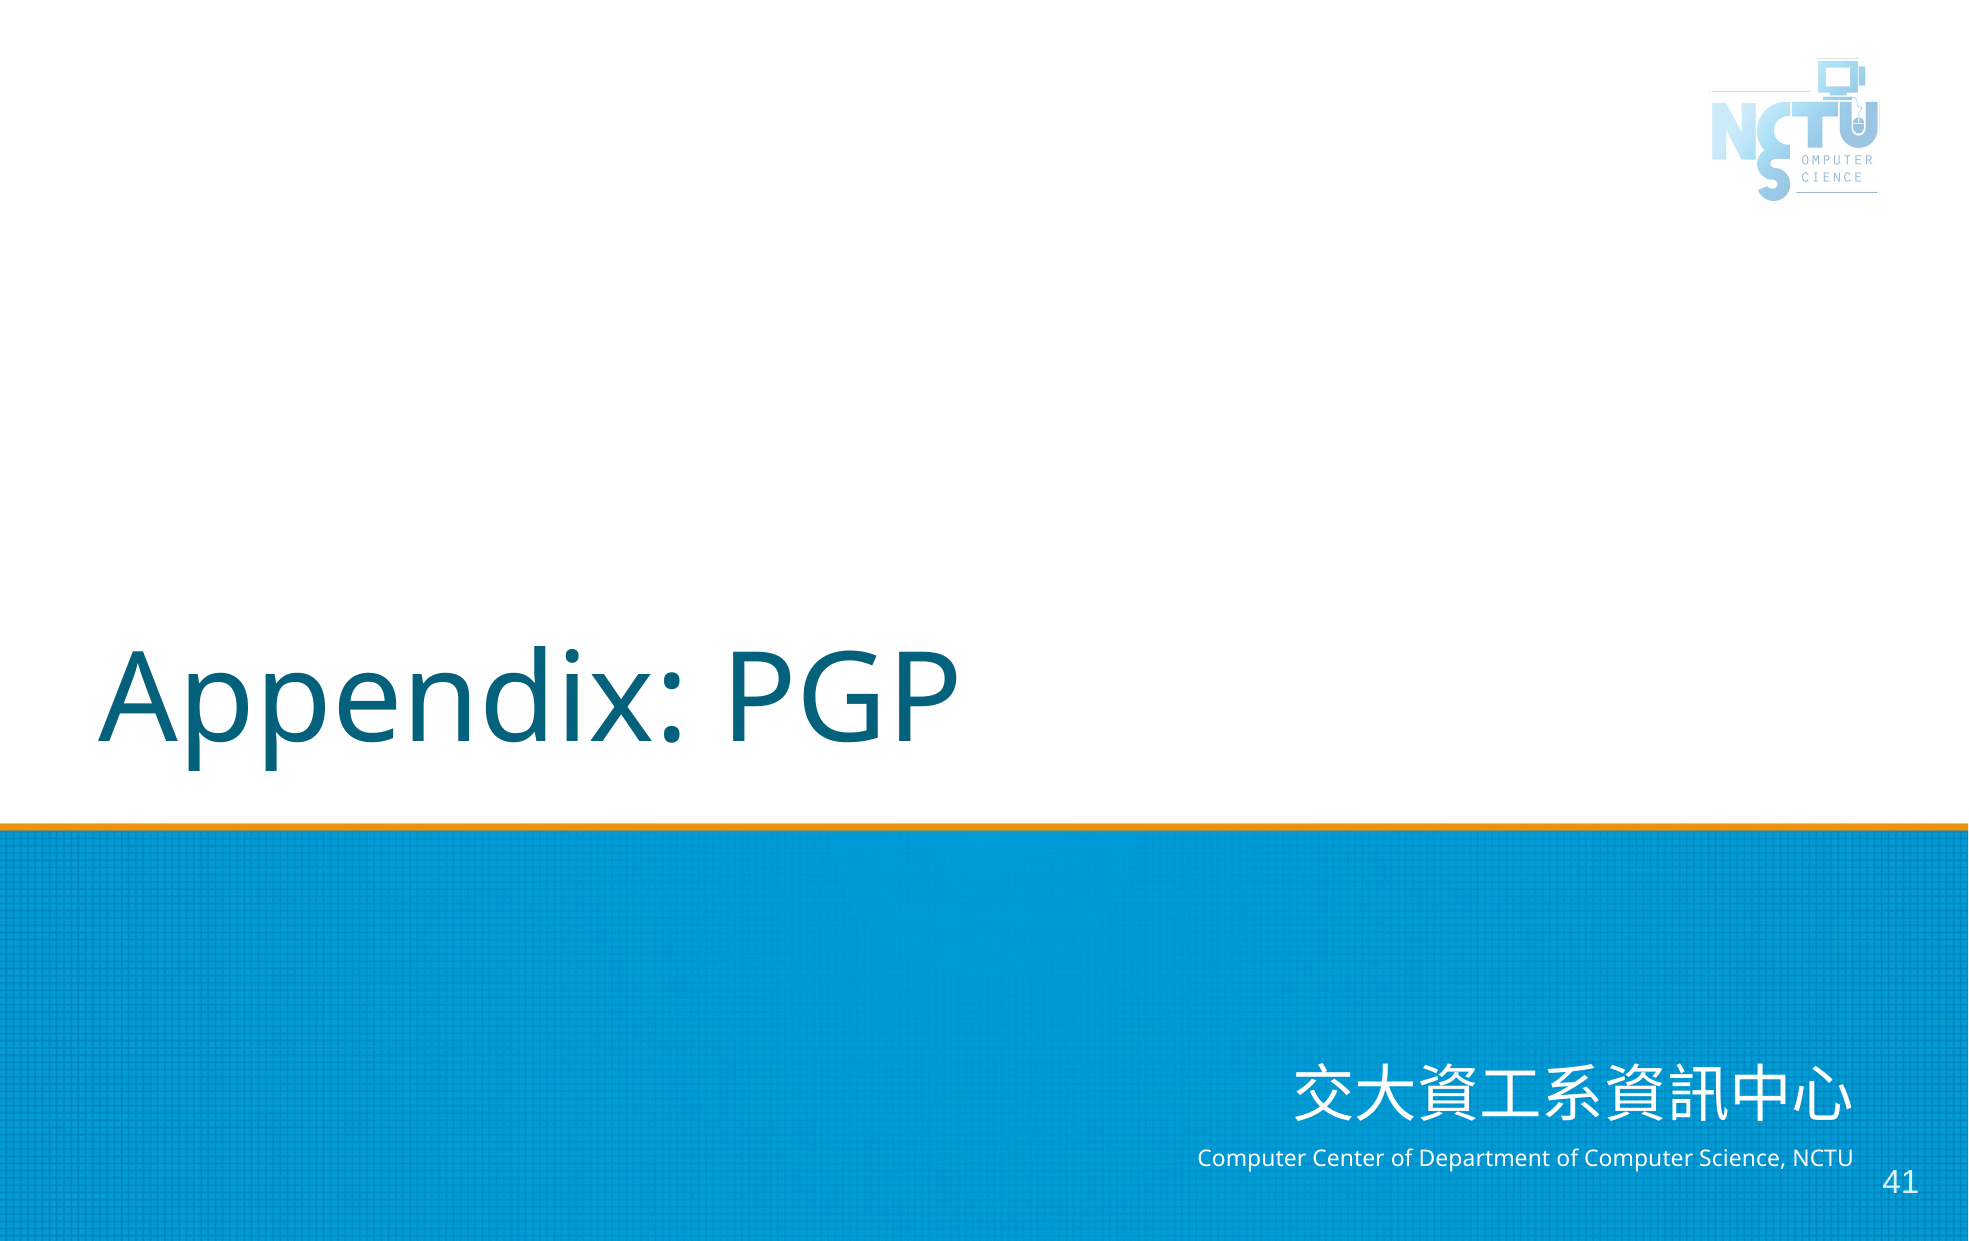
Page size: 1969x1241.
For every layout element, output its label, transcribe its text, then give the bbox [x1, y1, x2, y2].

picture [0, 0, 1969, 832]
slide_number <number> [1841, 1145, 1960, 1241]
title Appendix: PGP [98, 559, 1870, 767]
